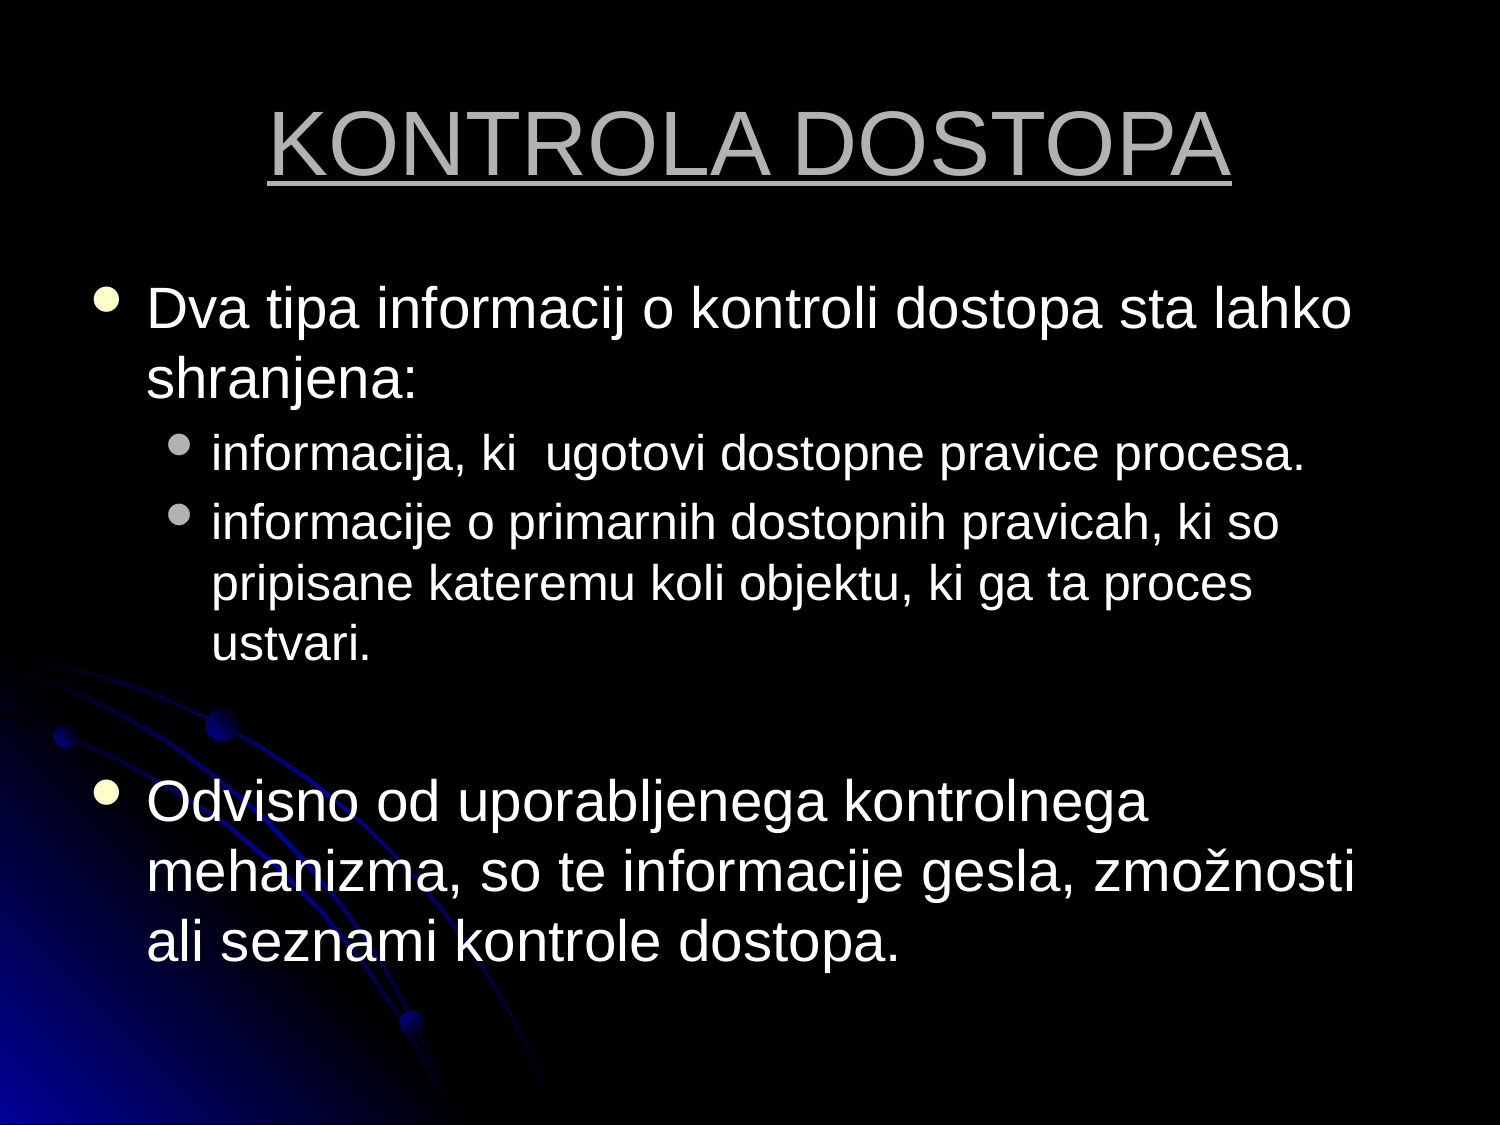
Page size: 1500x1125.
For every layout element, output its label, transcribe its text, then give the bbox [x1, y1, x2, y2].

list Dva tipa informacij o kontroli dostopa sta lahko shranjena: informacija, ki ugotovi dostopne pravice procesa. informacije o primarnih dostopnih pravicah, ki so pripisane kateremu koli objektu, ki ga ta proces ustvari. Odvisno od uporabljenega kontrolnega mehanizma, so te informacije gesla, zmožnosti ali seznami kontrole dostopa. [75, 262, 1425, 1006]
title KONTROLA DOSTOPA [75, 45, 1425, 233]
